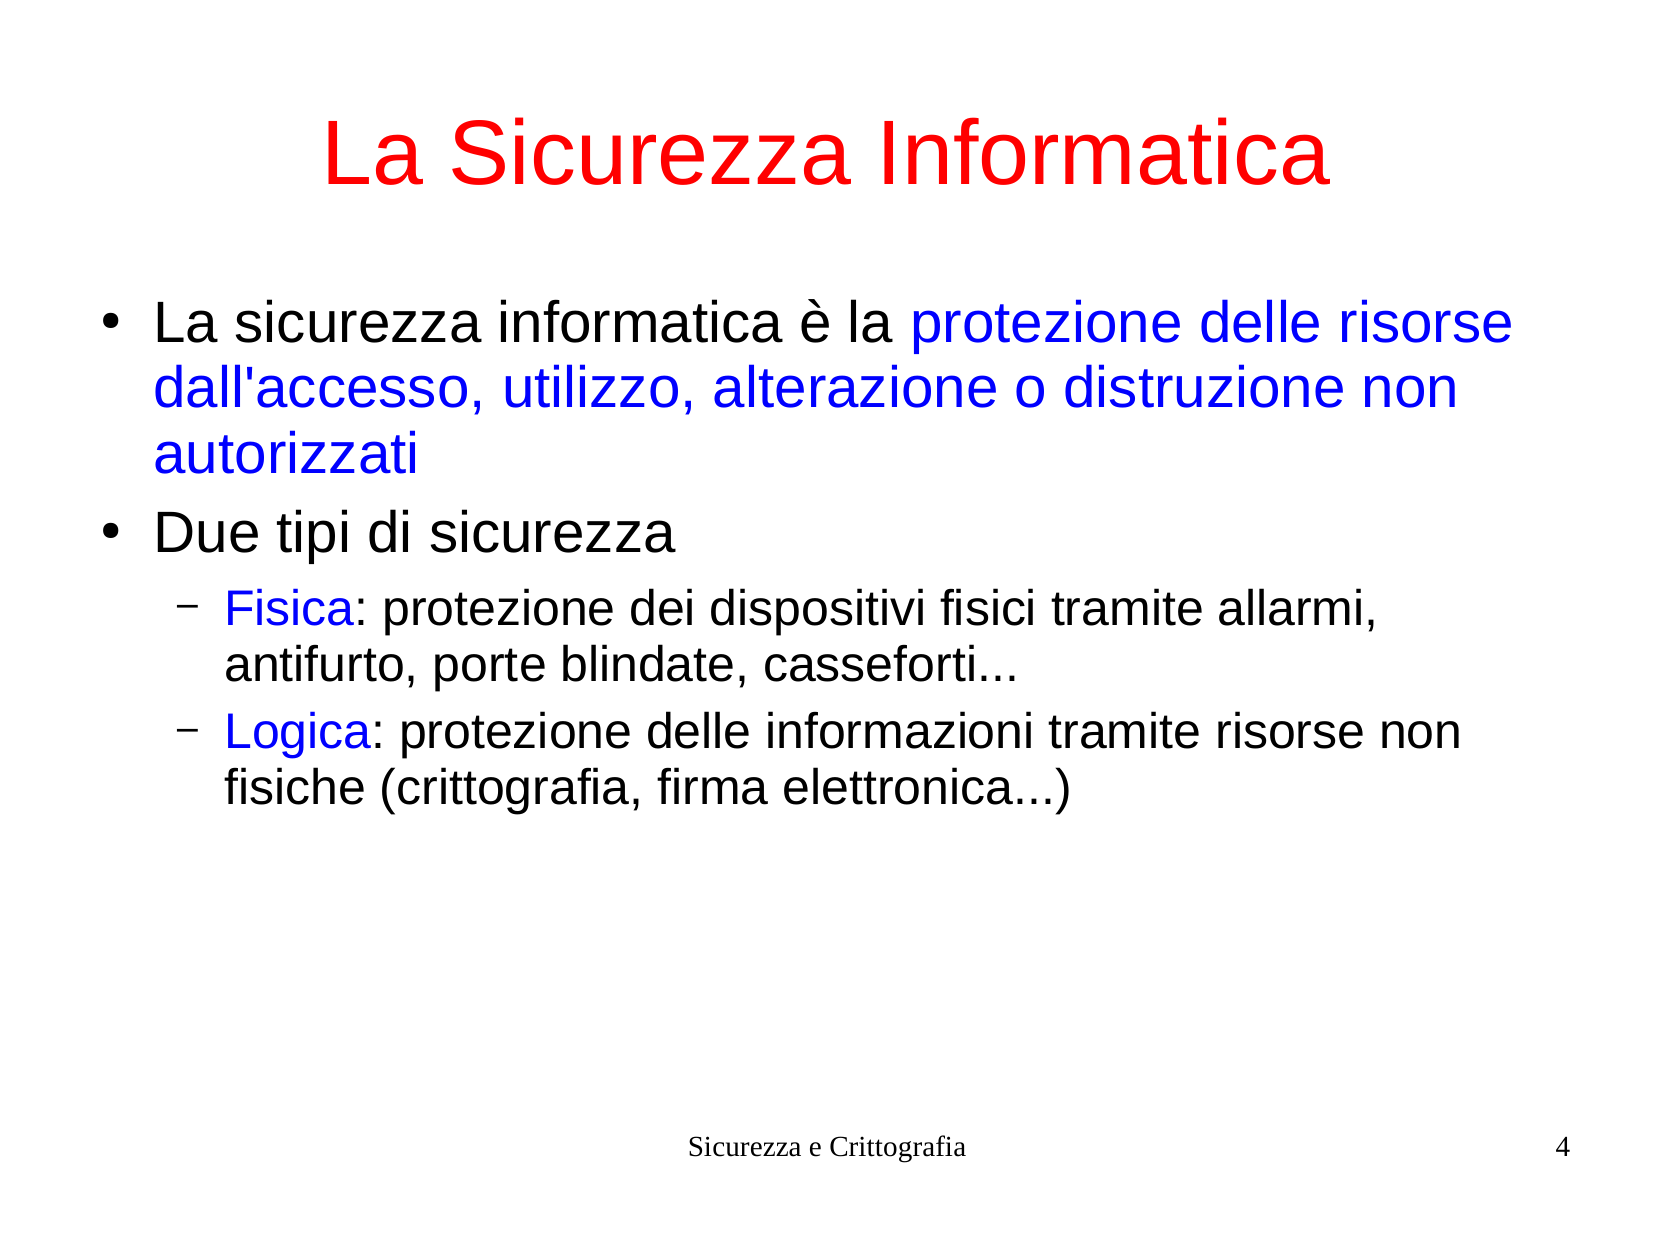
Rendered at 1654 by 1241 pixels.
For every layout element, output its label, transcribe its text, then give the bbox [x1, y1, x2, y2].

list La sicurezza informatica è la protezione delle risorse dall'accesso, utilizzo, alterazione o distruzione non autorizzati Due tipi di sicurezza Fisica: protezione dei dispositivi fisici tramite allarmi, antifurto, porte blindate, casseforti... Logica: protezione delle informazioni tramite risorse non fisiche (crittografia, firma elettronica...) [82, 290, 1571, 1109]
title La Sicurezza Informatica [82, 49, 1571, 257]
